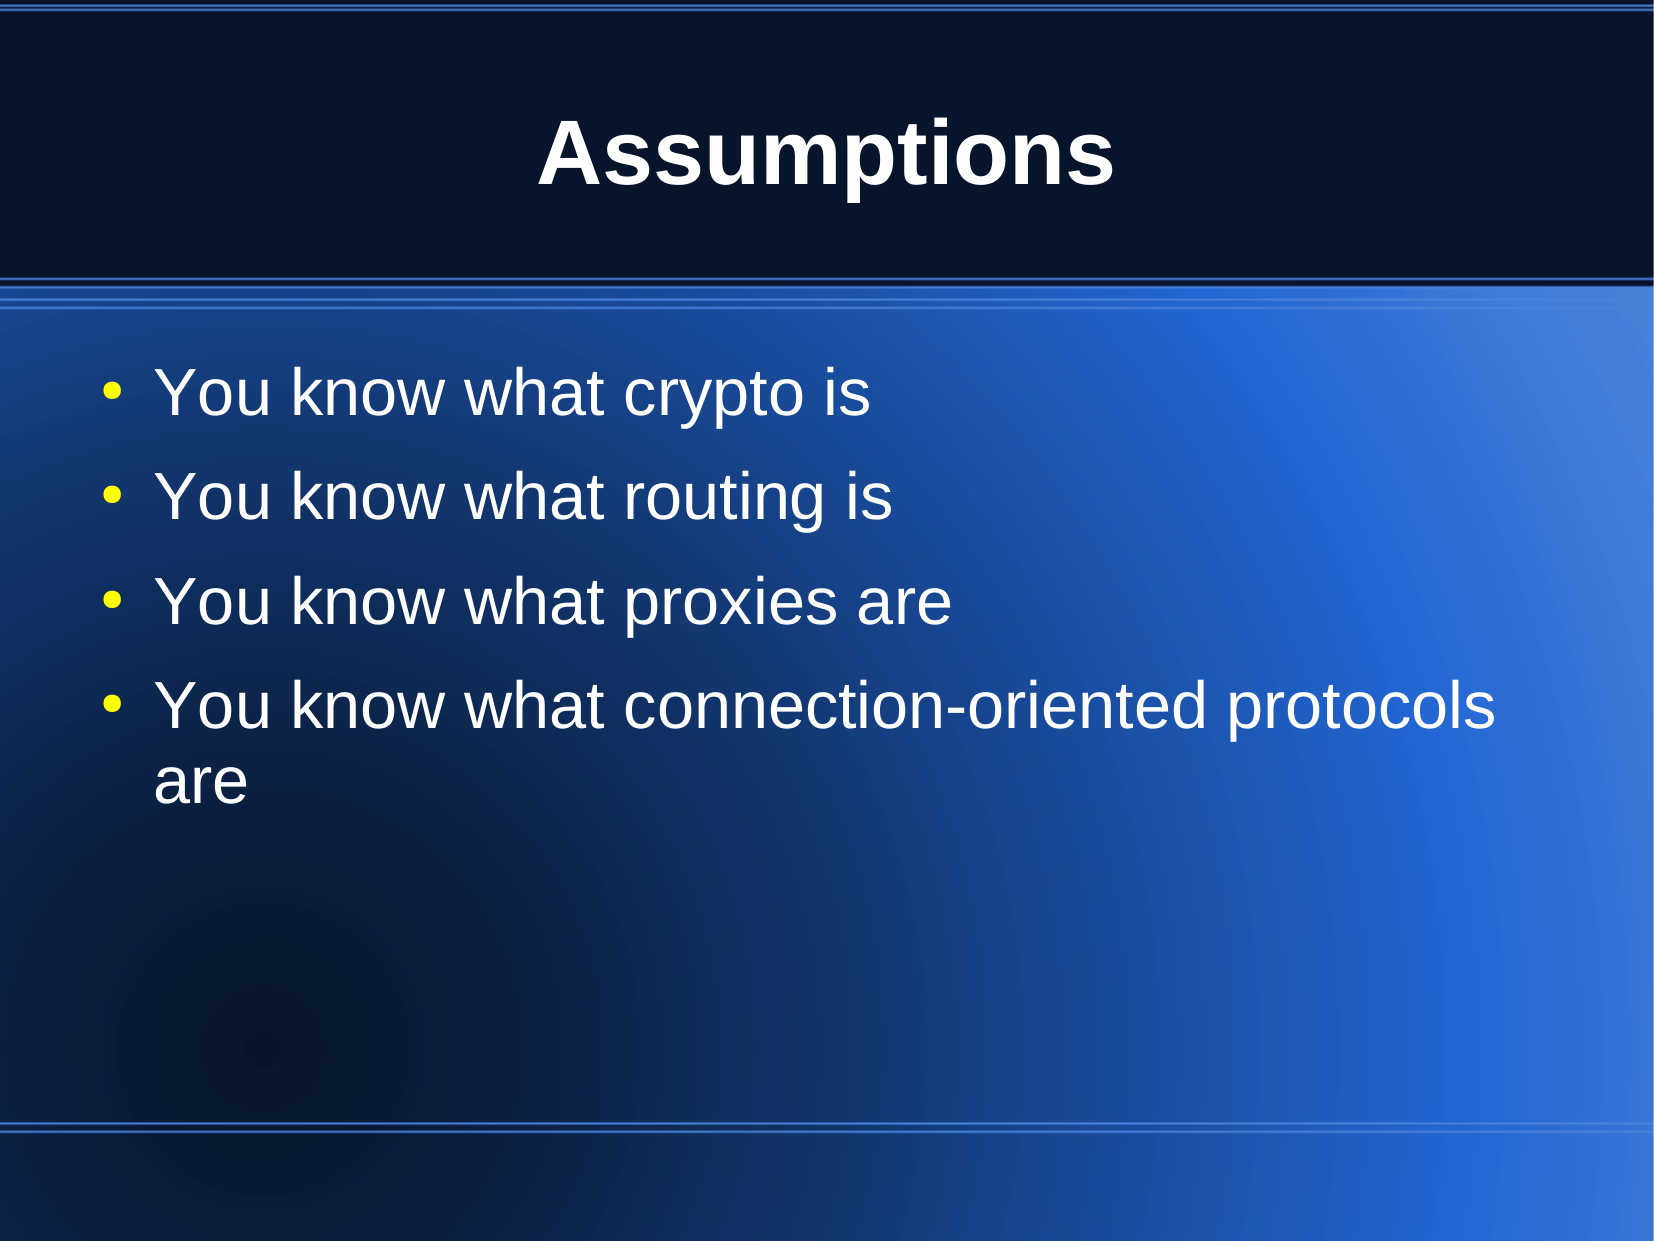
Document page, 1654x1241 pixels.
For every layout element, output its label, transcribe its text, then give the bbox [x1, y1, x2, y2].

picture [0, 0, 1654, 1241]
list You know what crypto is You know what routing is You know what proxies are You know what connection-oriented protocols are [82, 355, 1571, 1043]
title Assumptions [82, 49, 1571, 257]
